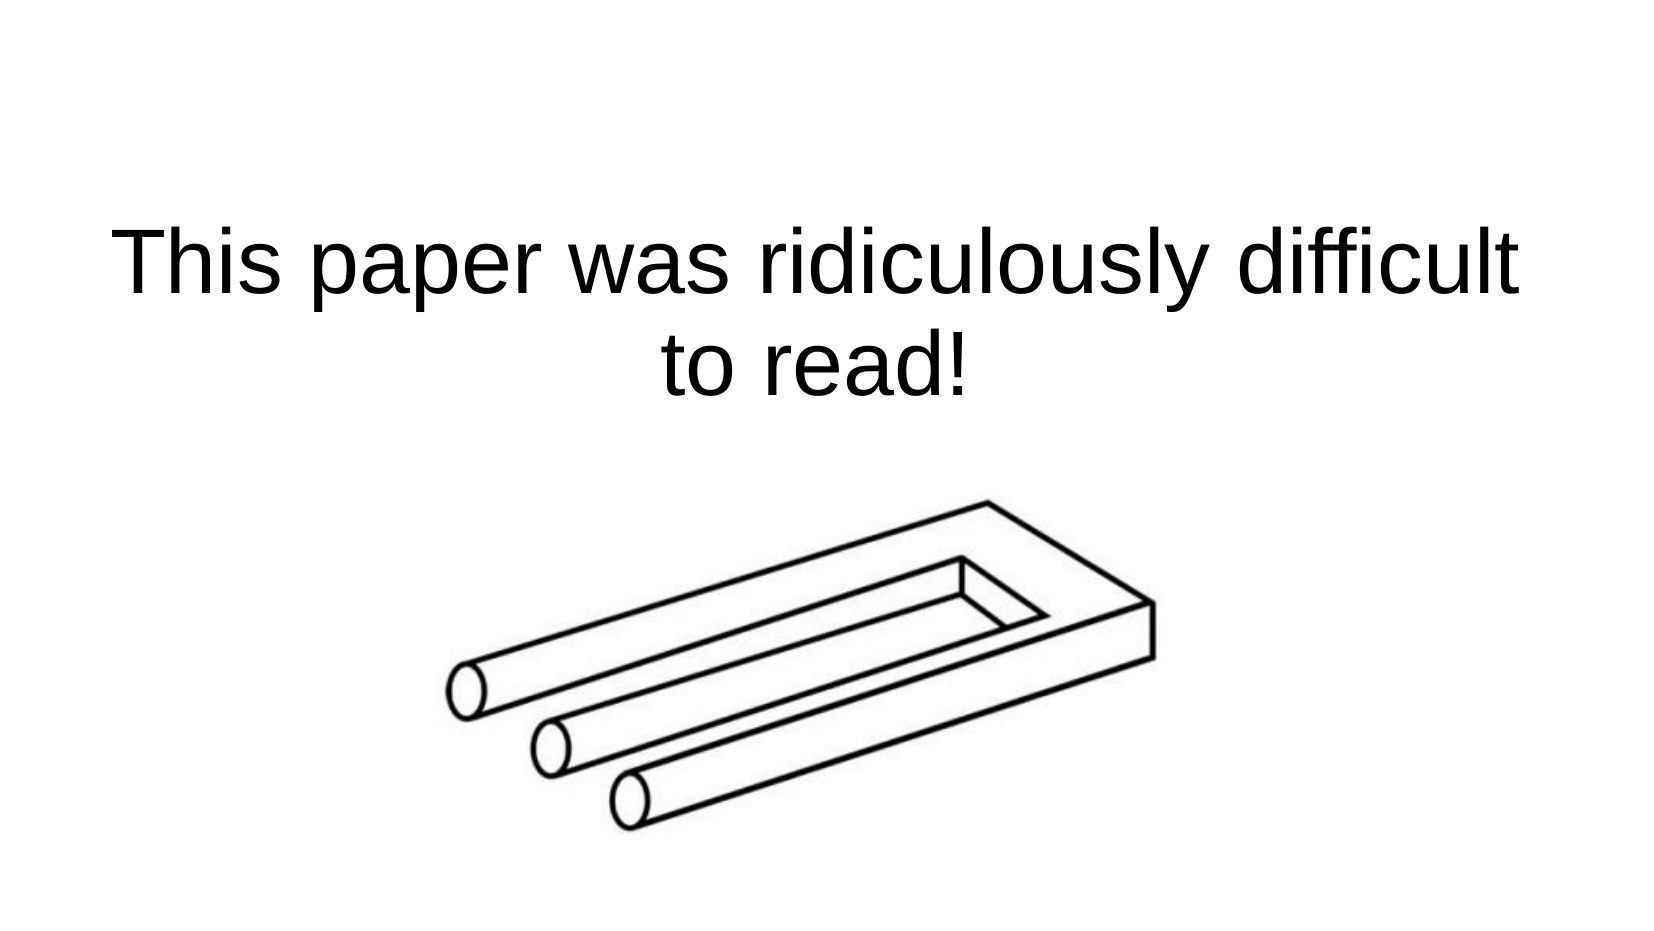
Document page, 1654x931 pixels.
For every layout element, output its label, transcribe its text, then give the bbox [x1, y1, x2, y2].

title This paper was ridiculously difficult to read! [71, 210, 1561, 416]
picture [375, 465, 1235, 885]
